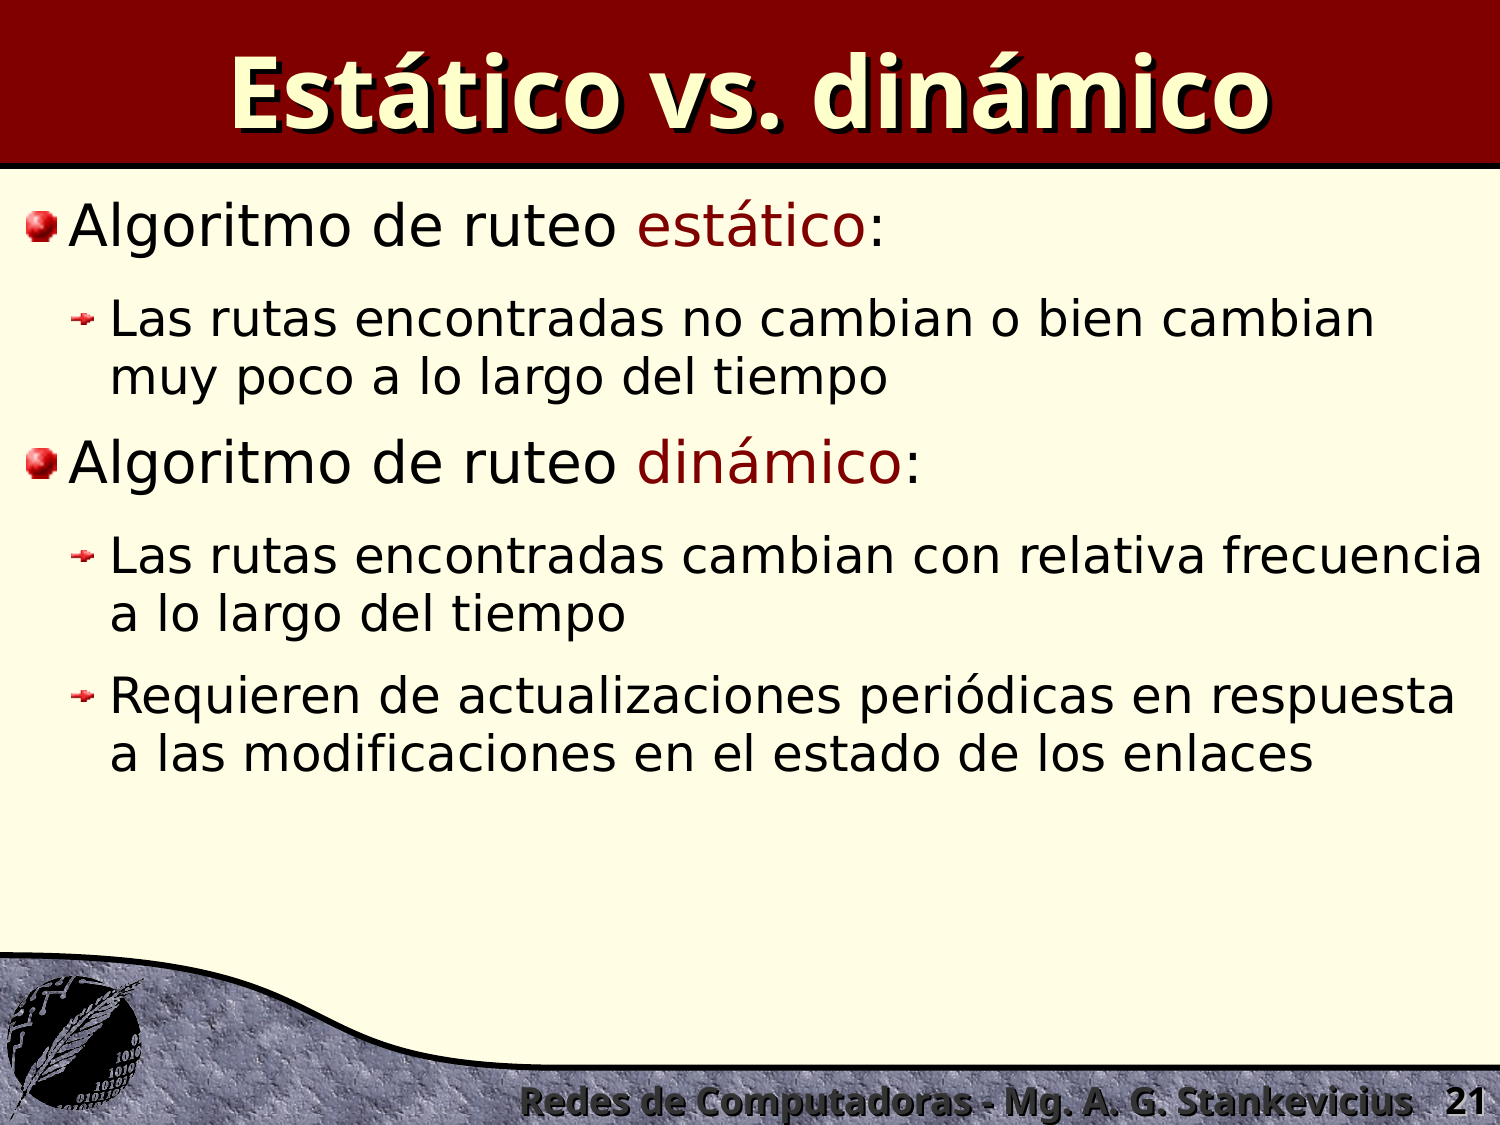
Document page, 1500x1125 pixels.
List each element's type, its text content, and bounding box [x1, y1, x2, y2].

picture [1047, 1100, 1054, 1110]
picture [790, 1100, 795, 1110]
list Algoritmo de ruteo estático: Las rutas encontradas no cambian o bien cambian muy poco a lo largo del tiempo Algoritmo de ruteo dinámico: Las rutas encontradas cambian con relativa frecuencia a lo largo del tiempo Requieren de actualizaciones periódicas en respuesta a las modificaciones en el estado de los enlaces [11, 192, 1486, 921]
picture [0, 959, 1500, 1125]
title Estático vs. dinámico [15, 5, 1485, 160]
